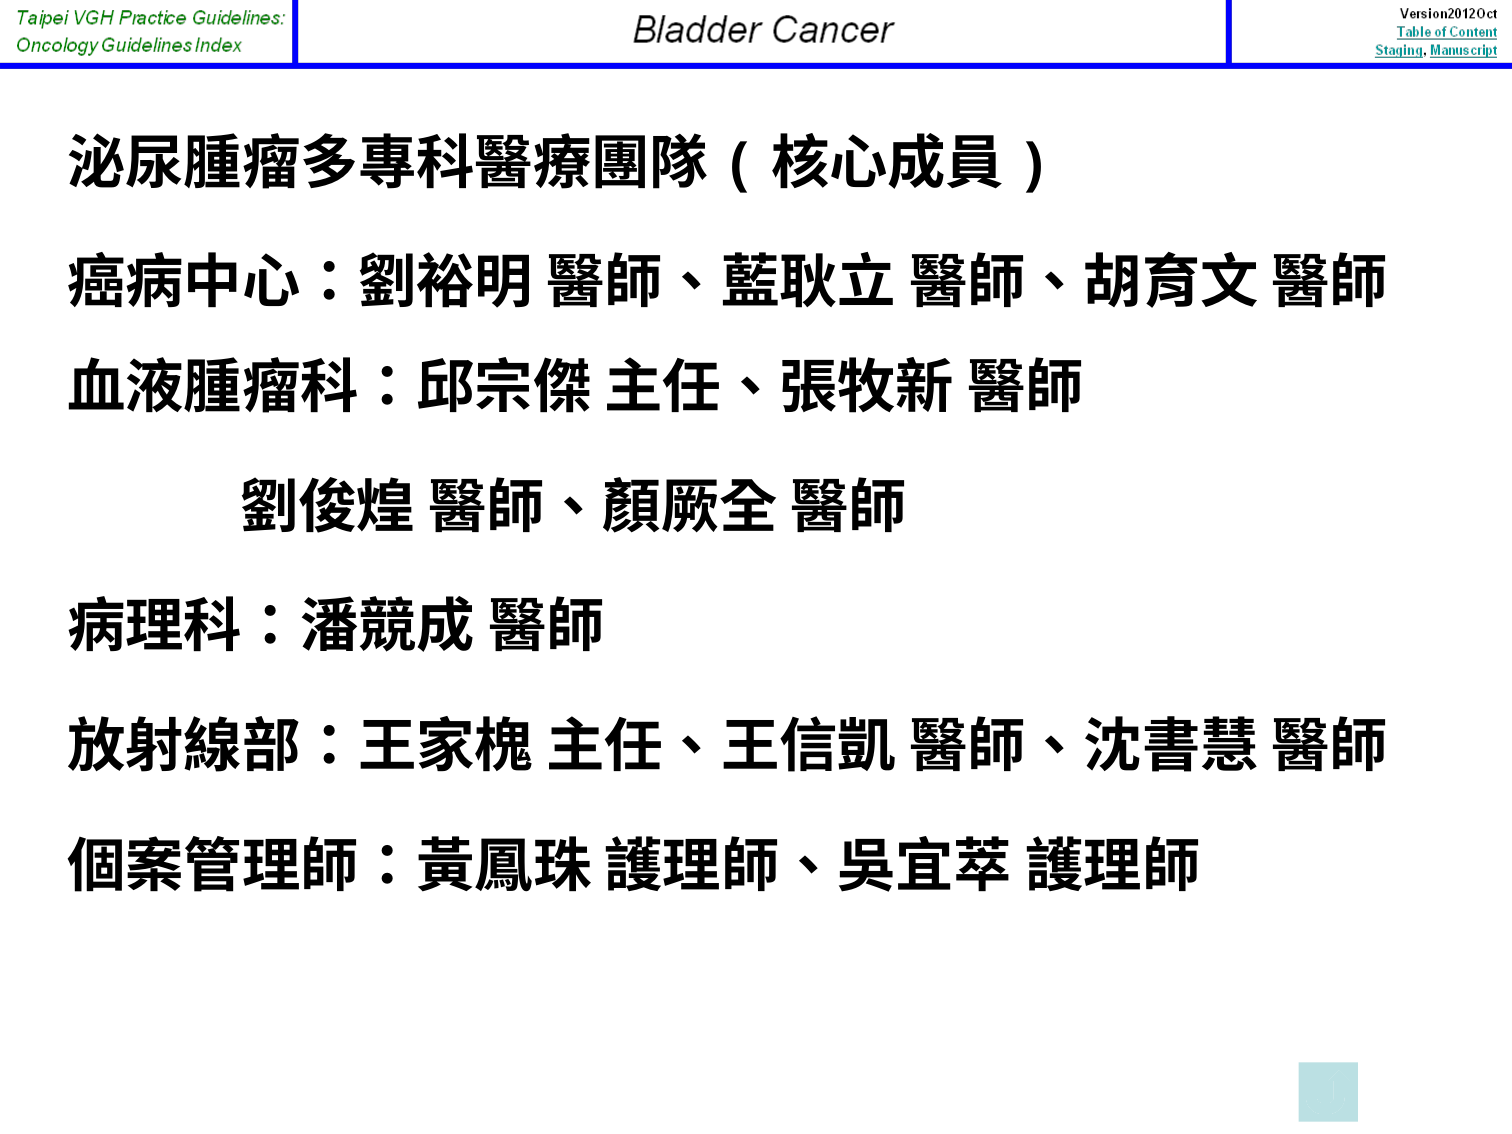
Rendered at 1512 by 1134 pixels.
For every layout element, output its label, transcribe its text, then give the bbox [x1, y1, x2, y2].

subtitle 泌尿腫瘤多專科醫療團隊(核心成員) 癌病中心：劉裕明 醫師、藍耿立 醫師、胡育文 醫師 血液腫瘤科：邱宗傑 主任、張牧新 醫師 劉俊煌 醫師、顏厥全 醫師 病理科：潘競成 醫師 放射線部：王家槐 主任、王信凱 醫師、沈書慧 醫師 個案管理師：黃鳳珠 護理師、吳宜萃 護理師 [52, 82, 1477, 934]
